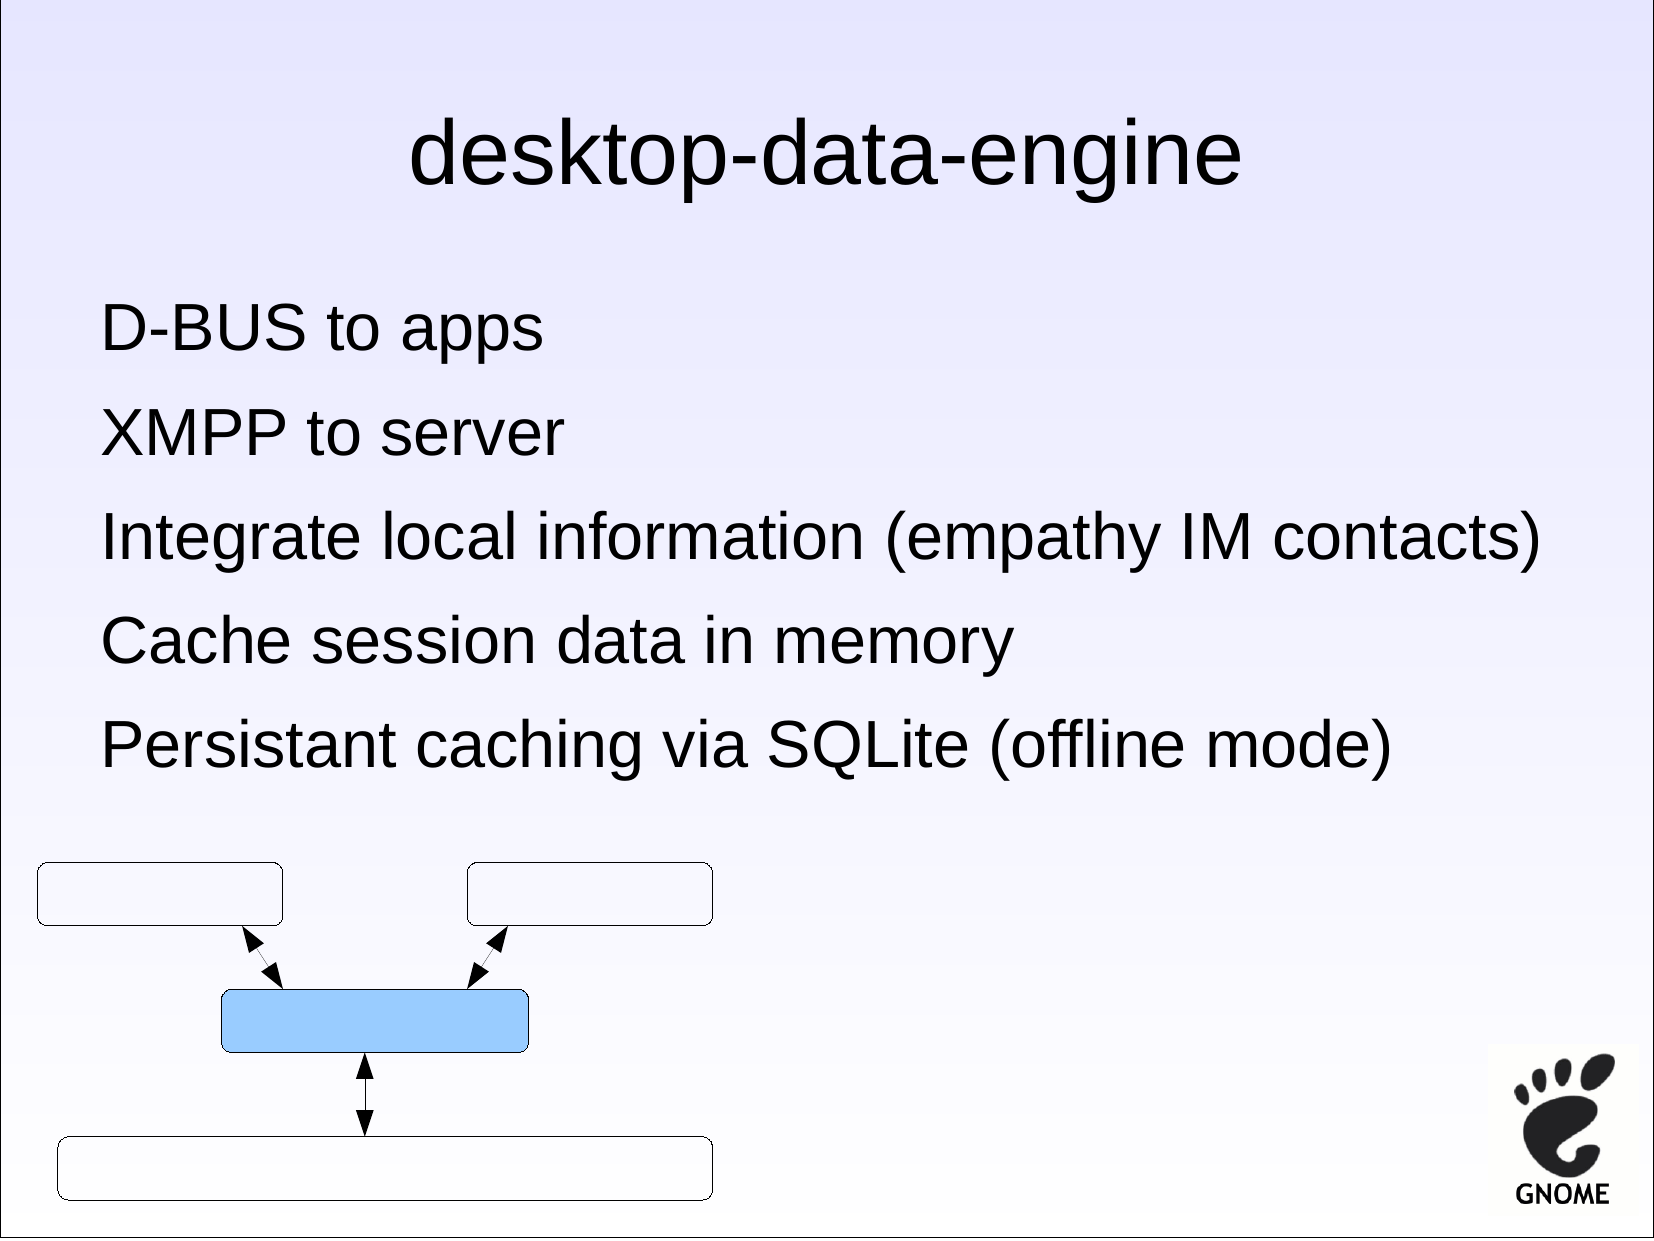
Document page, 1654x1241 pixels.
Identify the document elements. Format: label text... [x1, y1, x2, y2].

title desktop-data-engine [82, 49, 1571, 257]
list D-BUS to apps XMPP to server Integrate local information (empathy IM contacts) Cache session data in memory Persistant caching via SQLite (offline mode) [82, 290, 1571, 1094]
picture [1488, 1044, 1639, 1216]
